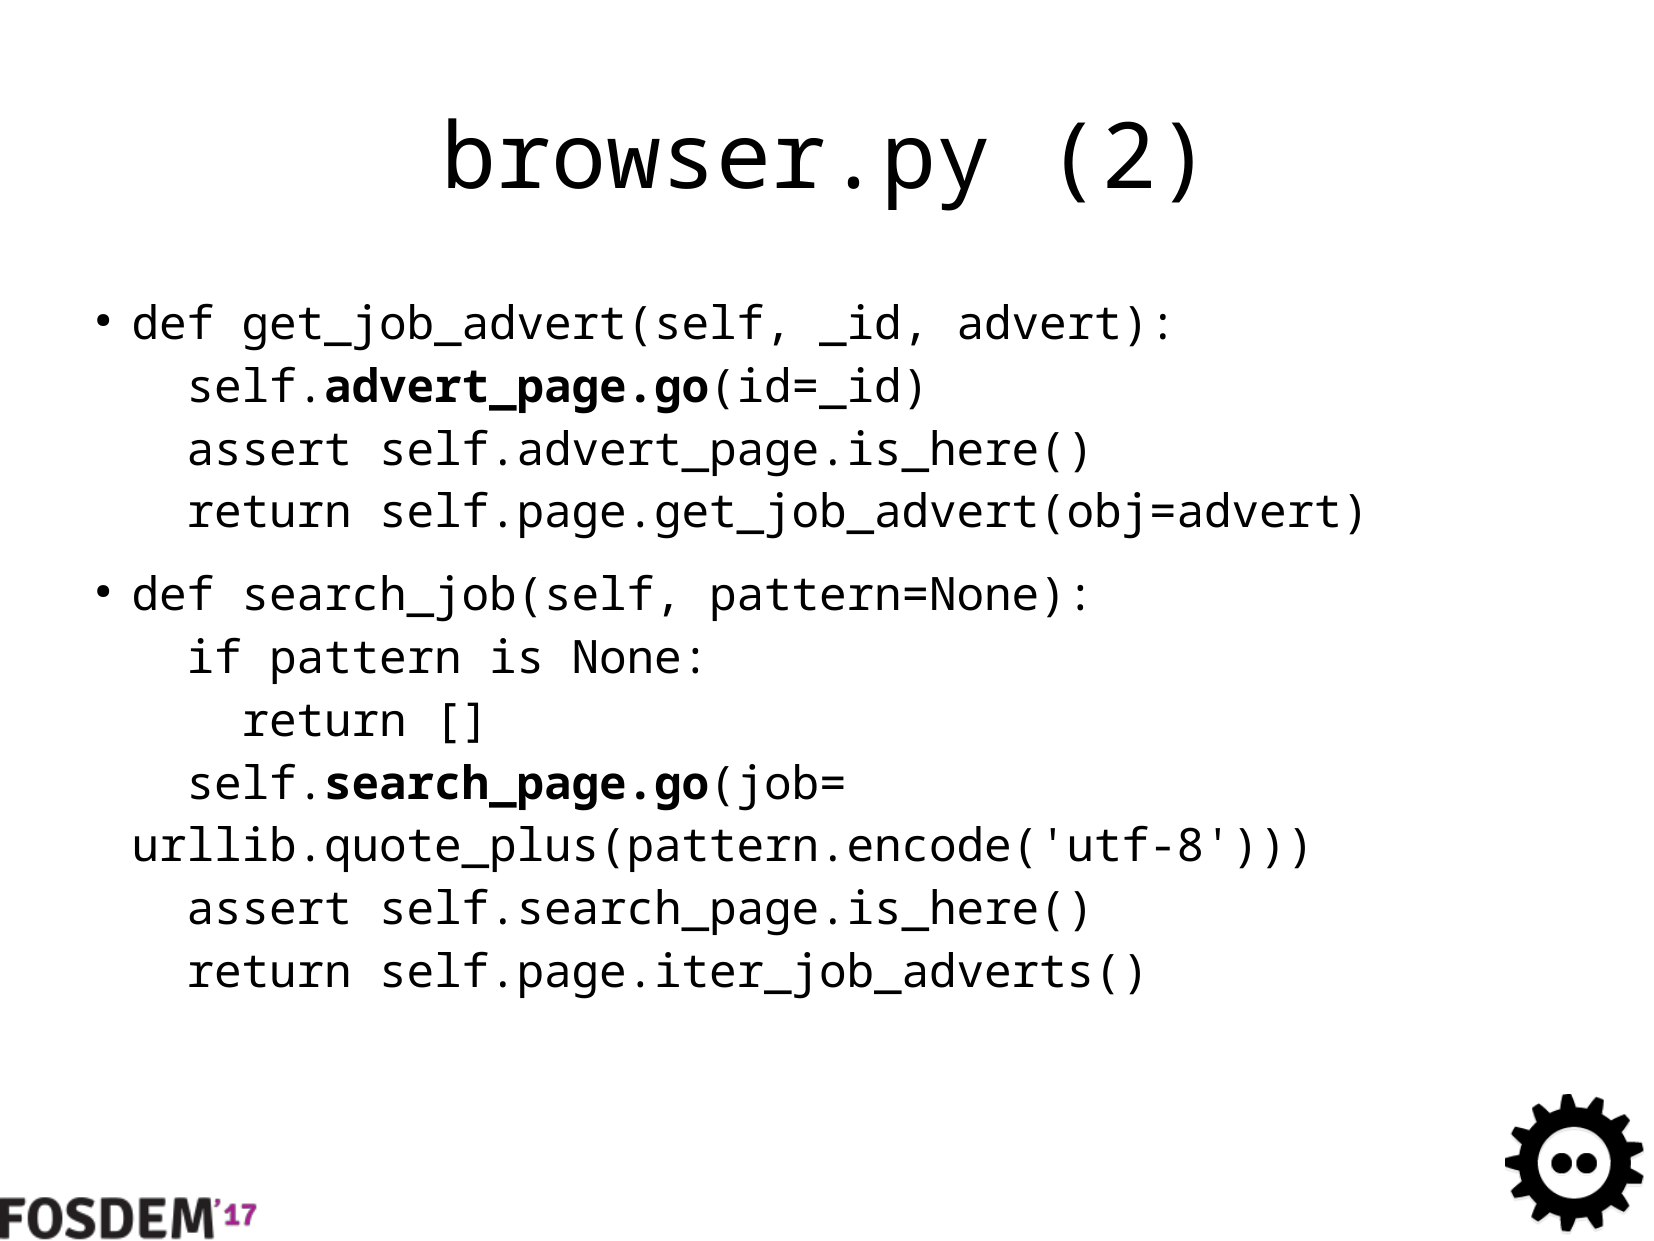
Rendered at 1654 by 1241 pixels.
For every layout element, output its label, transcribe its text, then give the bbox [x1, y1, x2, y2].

picture [0, 1196, 258, 1241]
picture [1505, 1094, 1648, 1235]
list def get_job_advert(self, _id, advert): self.advert_page.go(id=_id) assert self.advert_page.is_here() return self.page.get_job_advert(obj=advert) def search_job(self, pattern=None): if pattern is None: return [] self.search_page.go(job= urllib.quote_plus(pattern.encode('utf-8'))) assert self.search_page.is_here() return self.page.iter_job_adverts() [82, 290, 1571, 1010]
title browser.py (2) [82, 49, 1571, 257]
